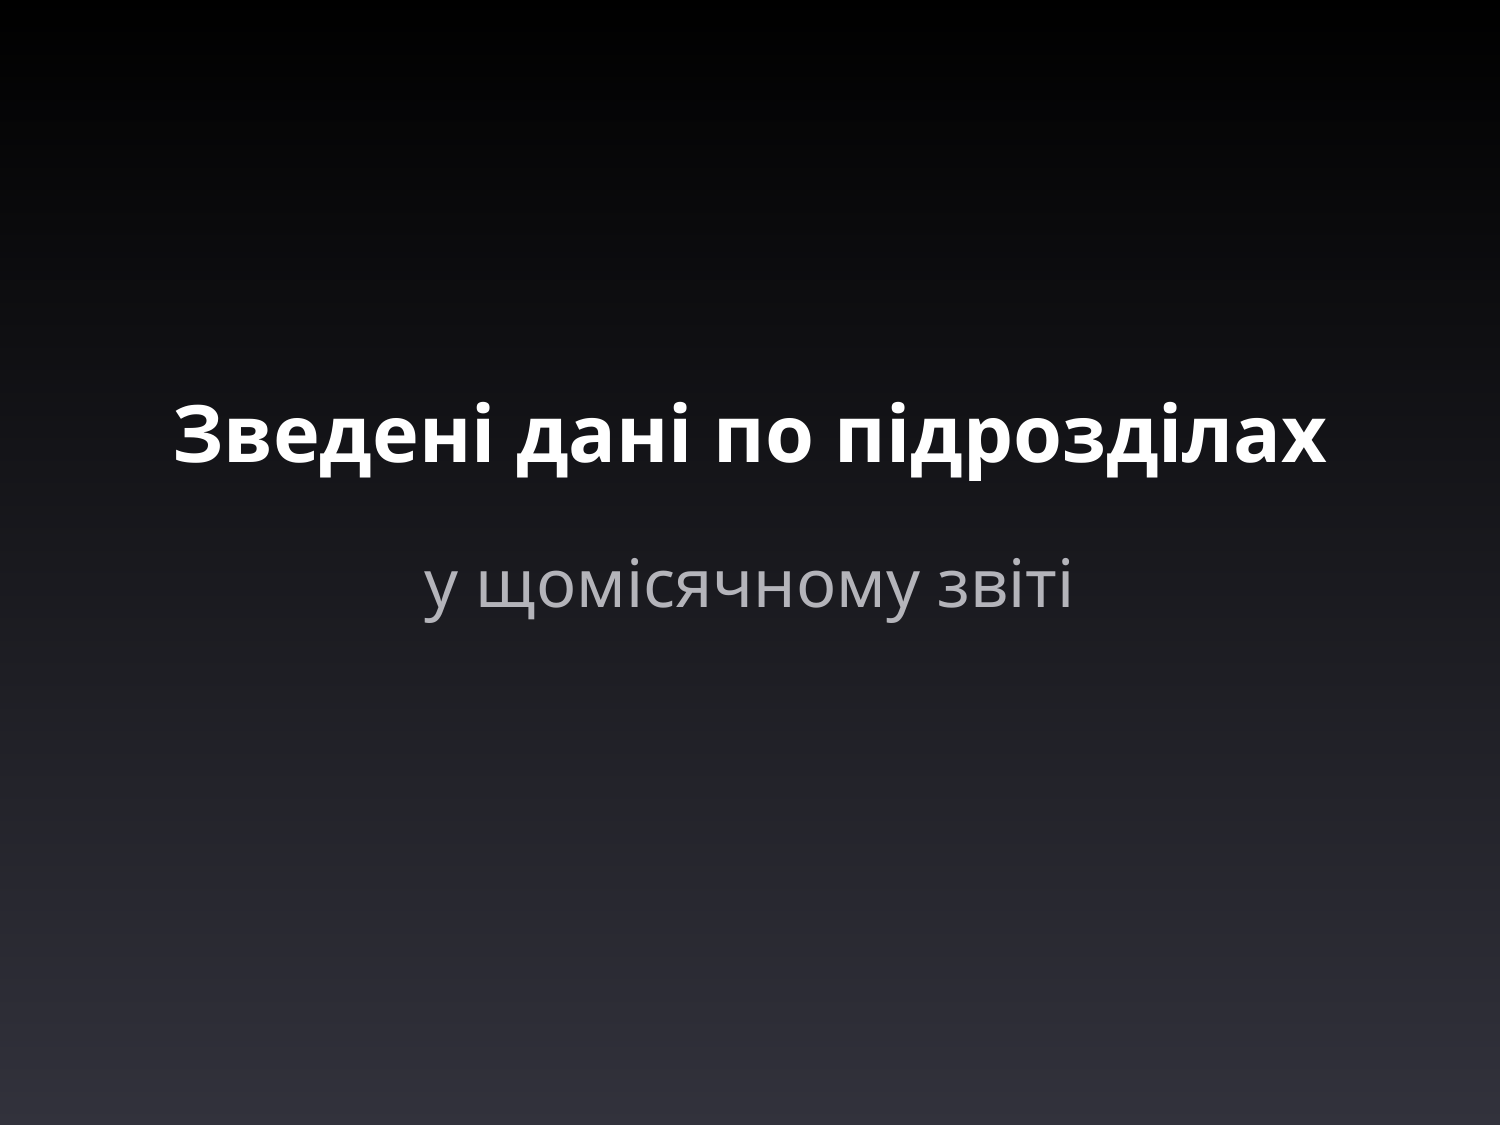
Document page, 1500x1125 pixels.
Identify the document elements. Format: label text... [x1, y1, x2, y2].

text_box у щомісячному звіті [62, 487, 1438, 675]
title Зведені дані по підрозділах [24, 337, 1476, 526]
